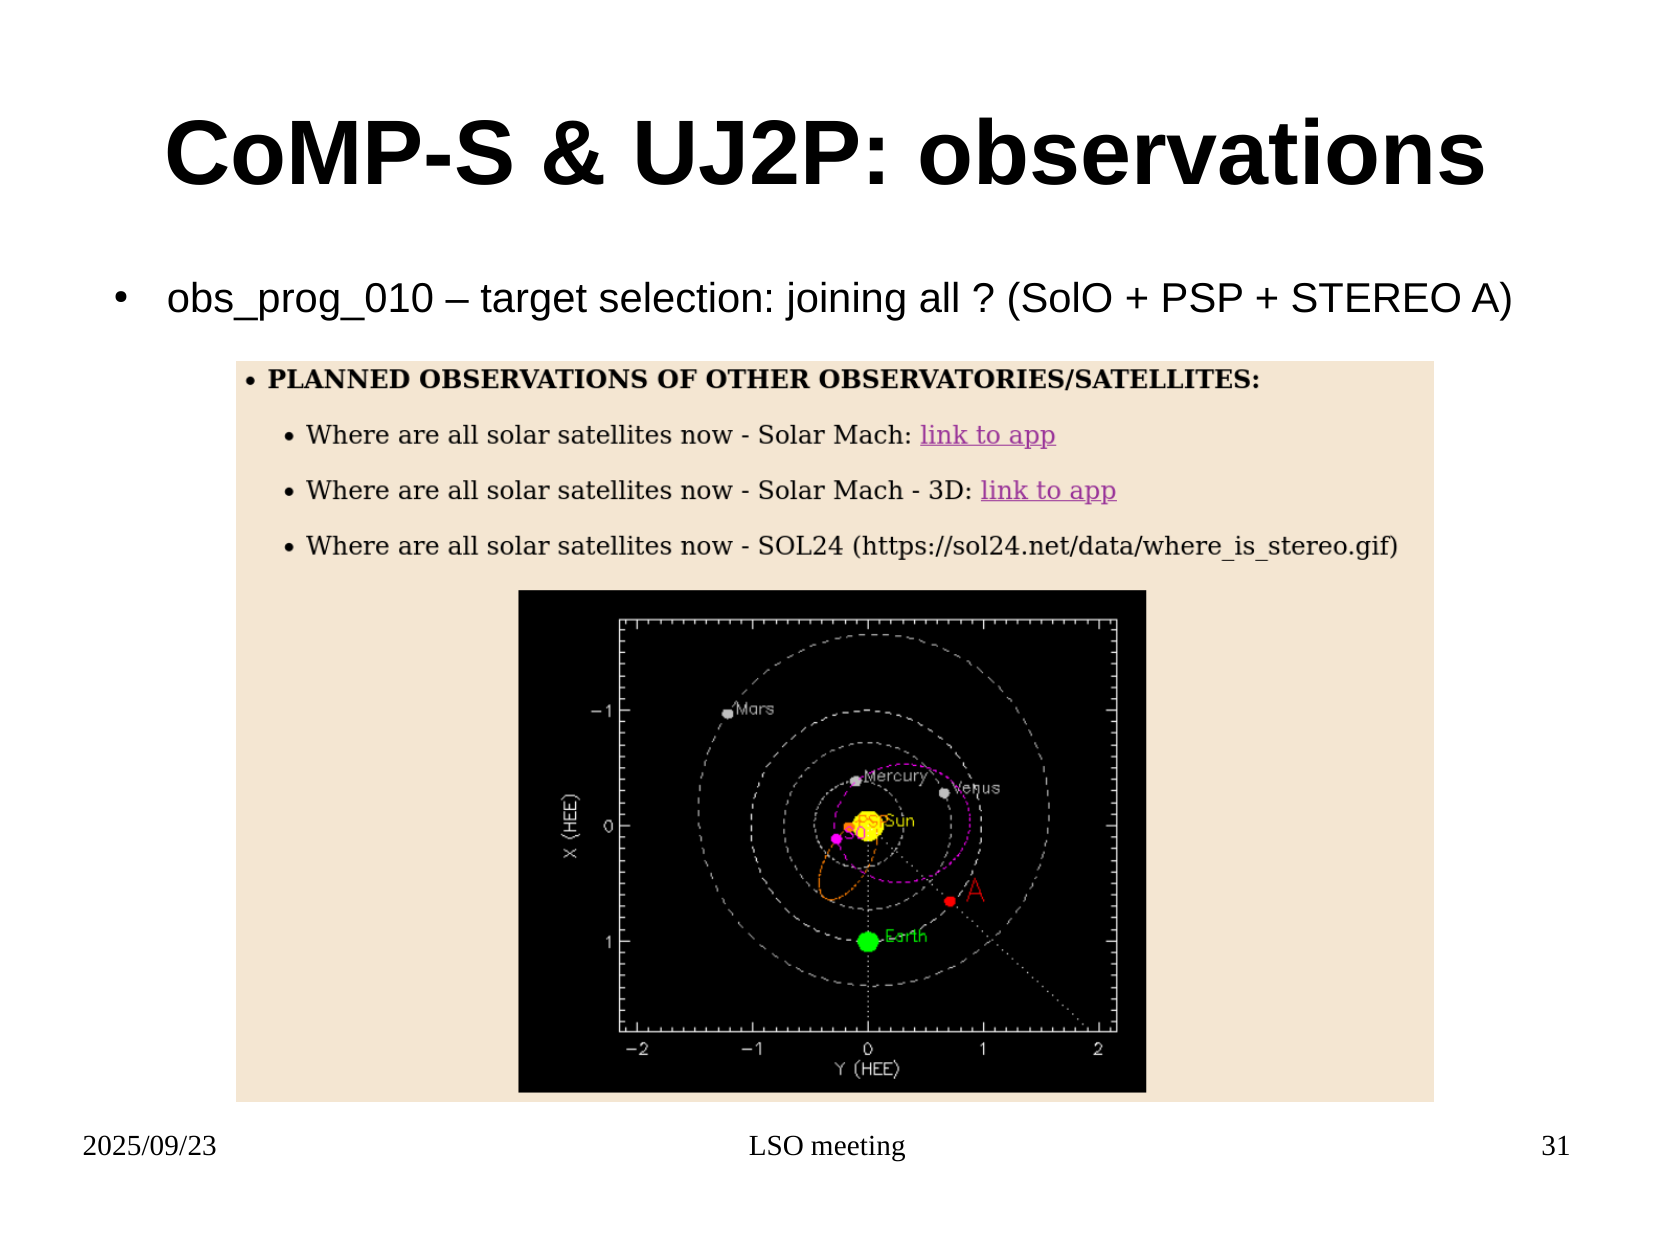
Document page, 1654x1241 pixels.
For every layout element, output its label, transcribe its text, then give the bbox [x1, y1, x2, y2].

list obs_prog_010 – target selection: joining all ? (SolO + PSP + STEREO A) [95, 274, 1585, 1218]
title CoMP-S & UJ2P: observations [82, 49, 1571, 257]
picture [236, 361, 1434, 1102]
